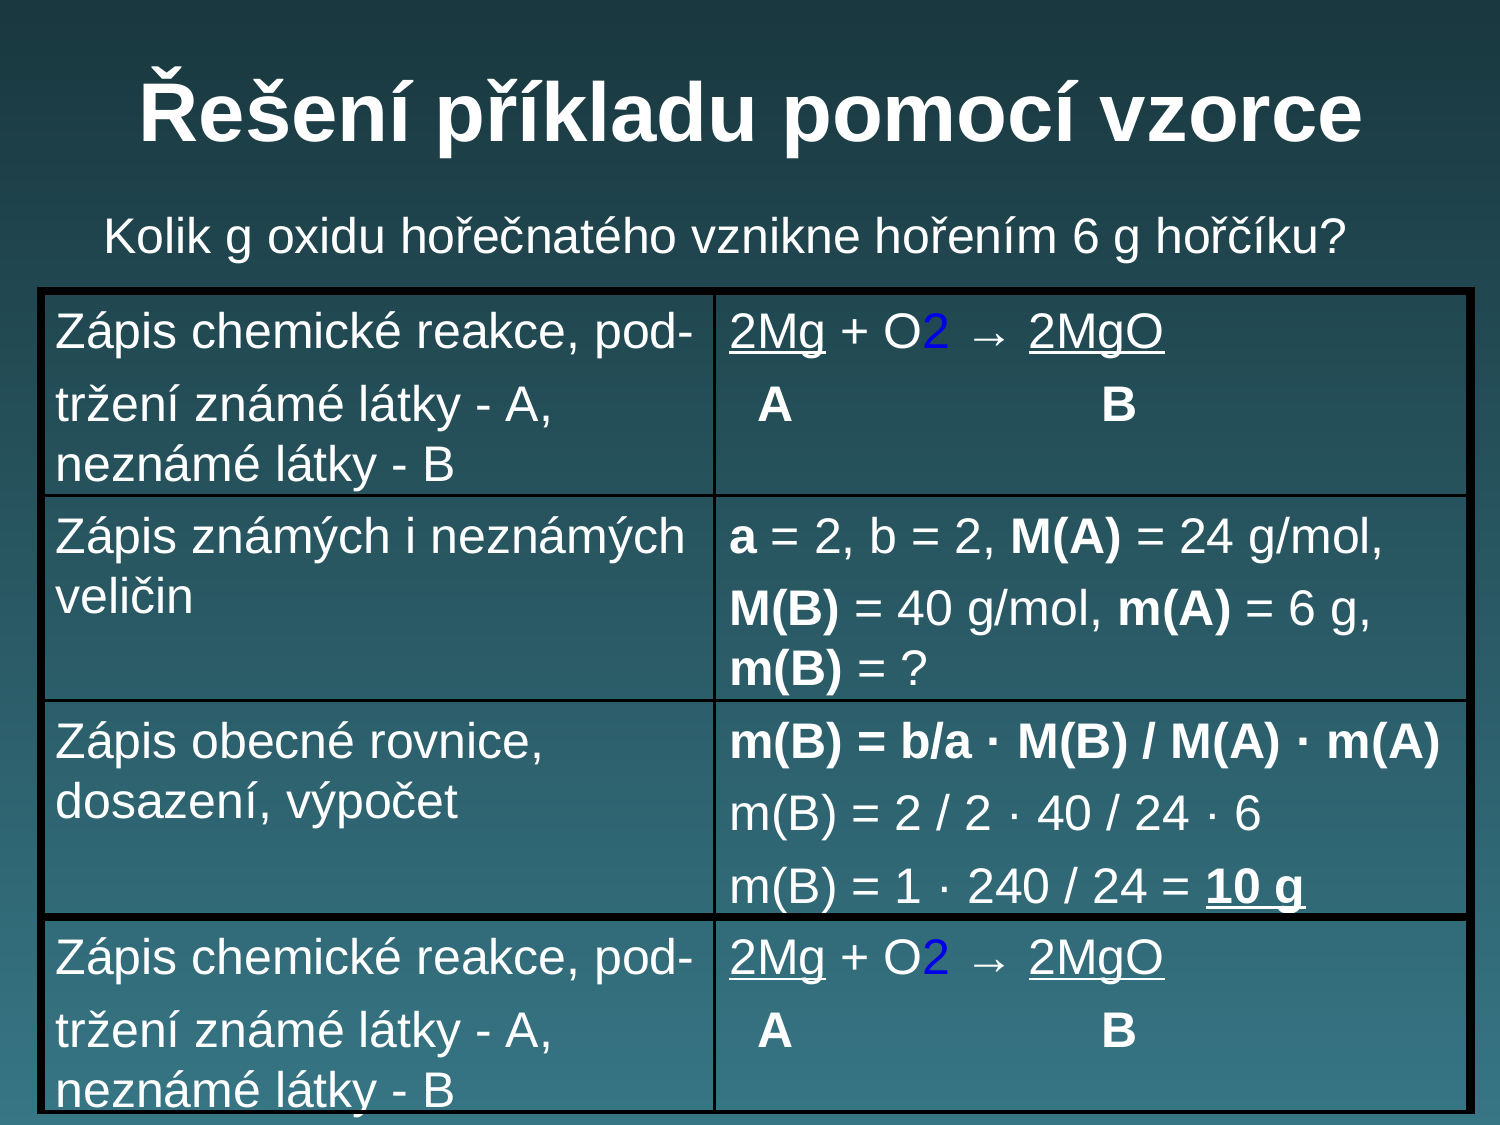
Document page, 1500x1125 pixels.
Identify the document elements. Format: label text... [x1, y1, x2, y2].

table_cell Zápis chemické reakce, pod- tržení známé látky - A, neznámé látky - B [45, 921, 713, 1110]
text_box Kolik g oxidu hořečnatého vznikne hořením 6 g hořčíku? [88, 196, 1410, 272]
title Řešení příkladu pomocí vzorce [76, 42, 1427, 183]
table_cell a = 2, b = 2, M(A) = 24 g/mol, M(B) = 40 g/mol, m(A) = 6 g, m(B) = ? [716, 497, 1466, 699]
table_cell m(B) = b/a · M(B) / M(A) · m(A) m(B) = 2 / 2 · 40 / 24 · 6 m(B) = 1 · 240 / 24 = 10 g [716, 702, 1466, 913]
table_header 2Mg + O2 → 2MgO A B [716, 295, 1466, 494]
table_cell Zápis známých i neznámých veličin [45, 497, 713, 699]
table_header Zápis chemické reakce, pod- tržení známé látky - A, neznámé látky - B [45, 295, 713, 494]
table_cell Zápis obecné rovnice, dosazení, výpočet [45, 702, 713, 913]
table_cell 2Mg + O2 → 2MgO A B [716, 921, 1466, 1110]
